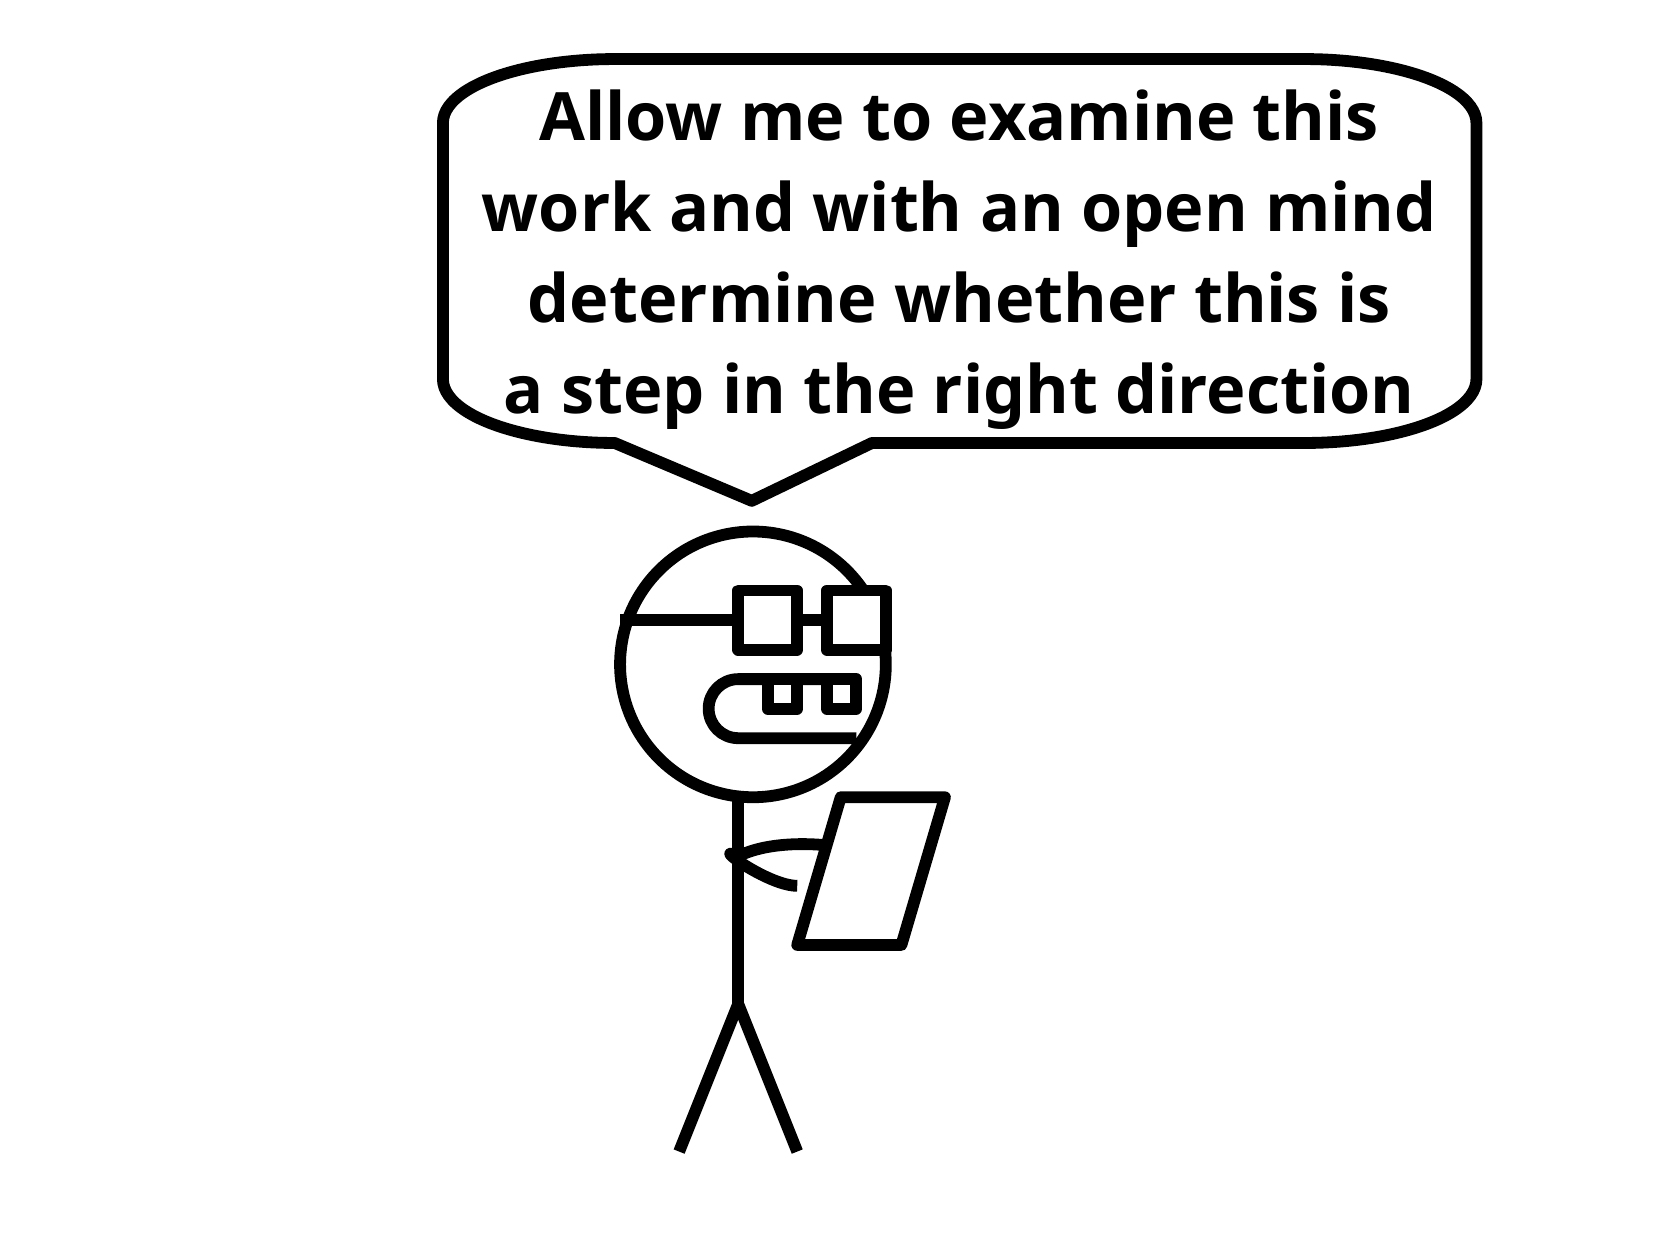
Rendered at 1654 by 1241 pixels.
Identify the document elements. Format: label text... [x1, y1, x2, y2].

text_box [708, 590, 886, 739]
text_box [797, 797, 945, 945]
text_box Allow me to examine this work and with an open mind determine whether this is a step in the right direction [442, 59, 1477, 501]
text_box [856, 649, 916, 768]
text_box [738, 590, 798, 650]
